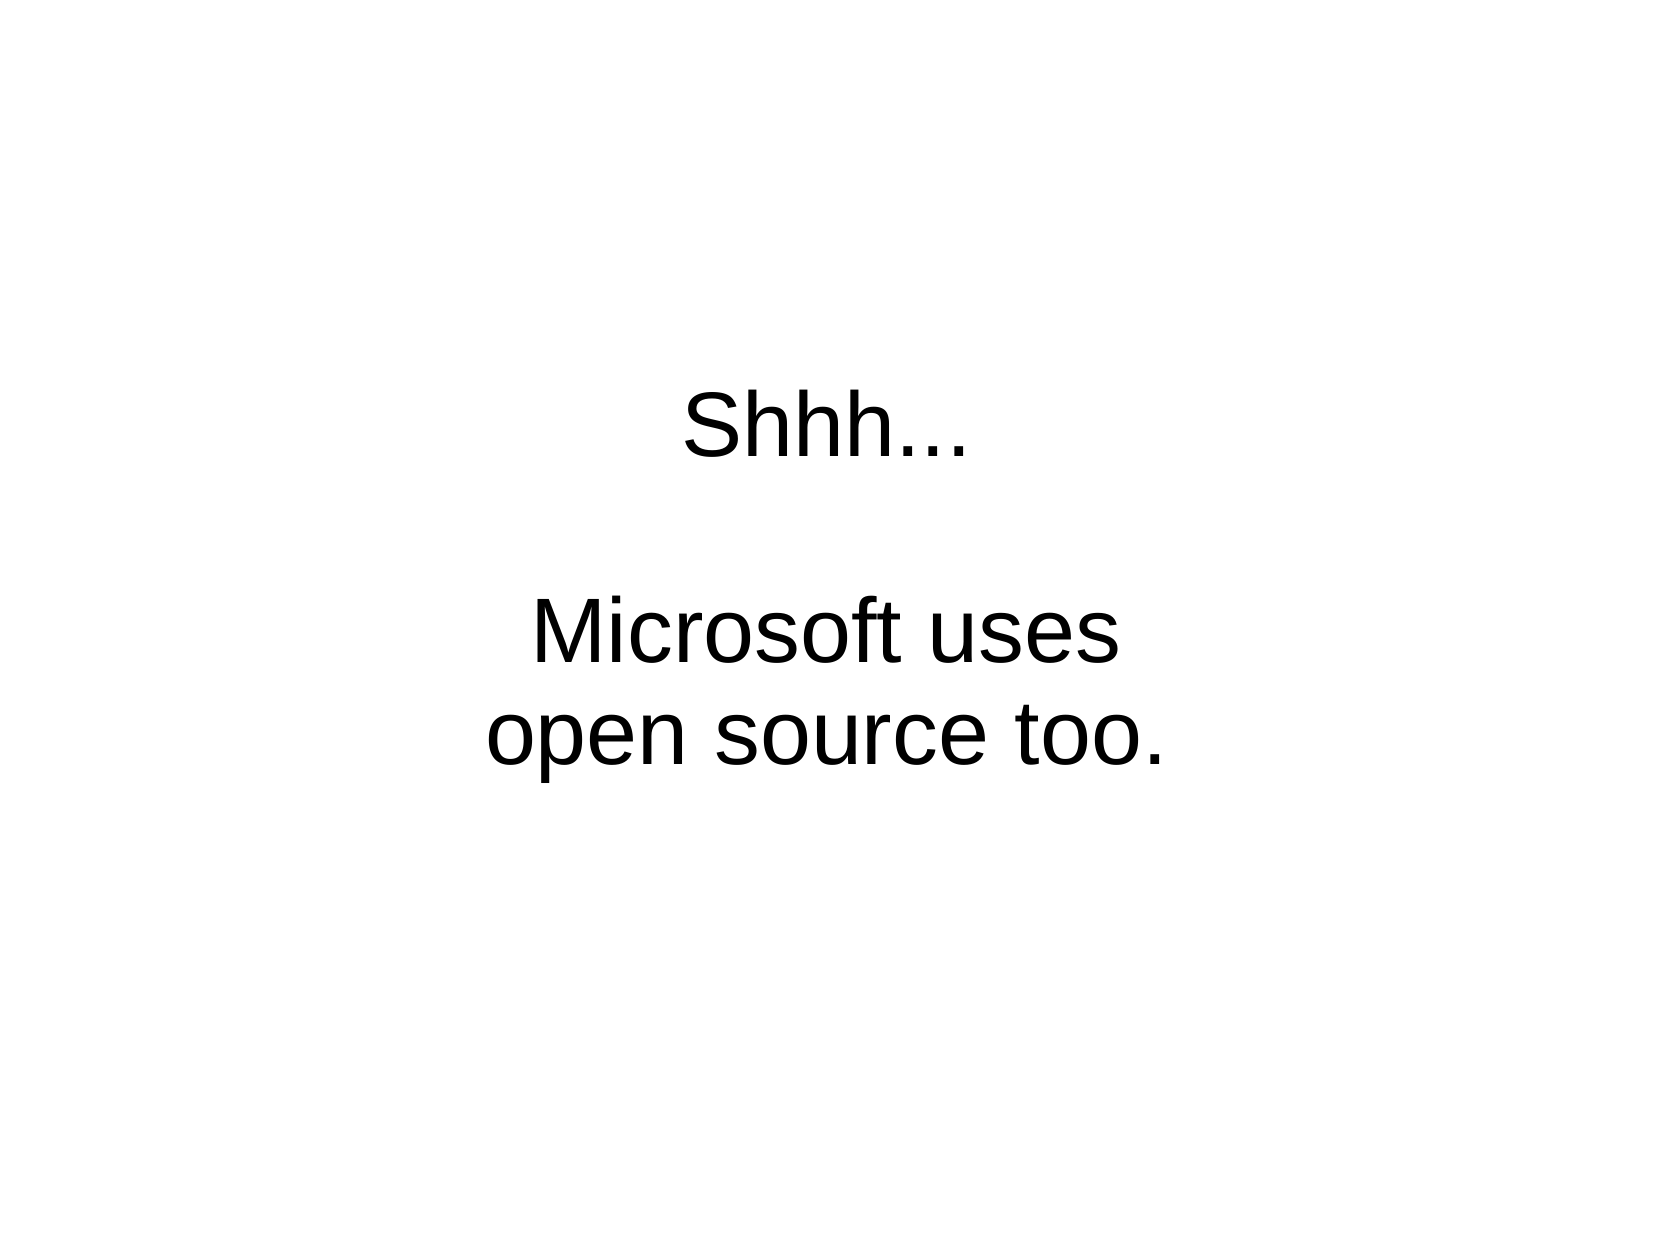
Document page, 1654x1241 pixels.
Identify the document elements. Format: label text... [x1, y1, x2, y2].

title Shhh... Microsoft uses open source too. [82, 56, 1571, 1102]
